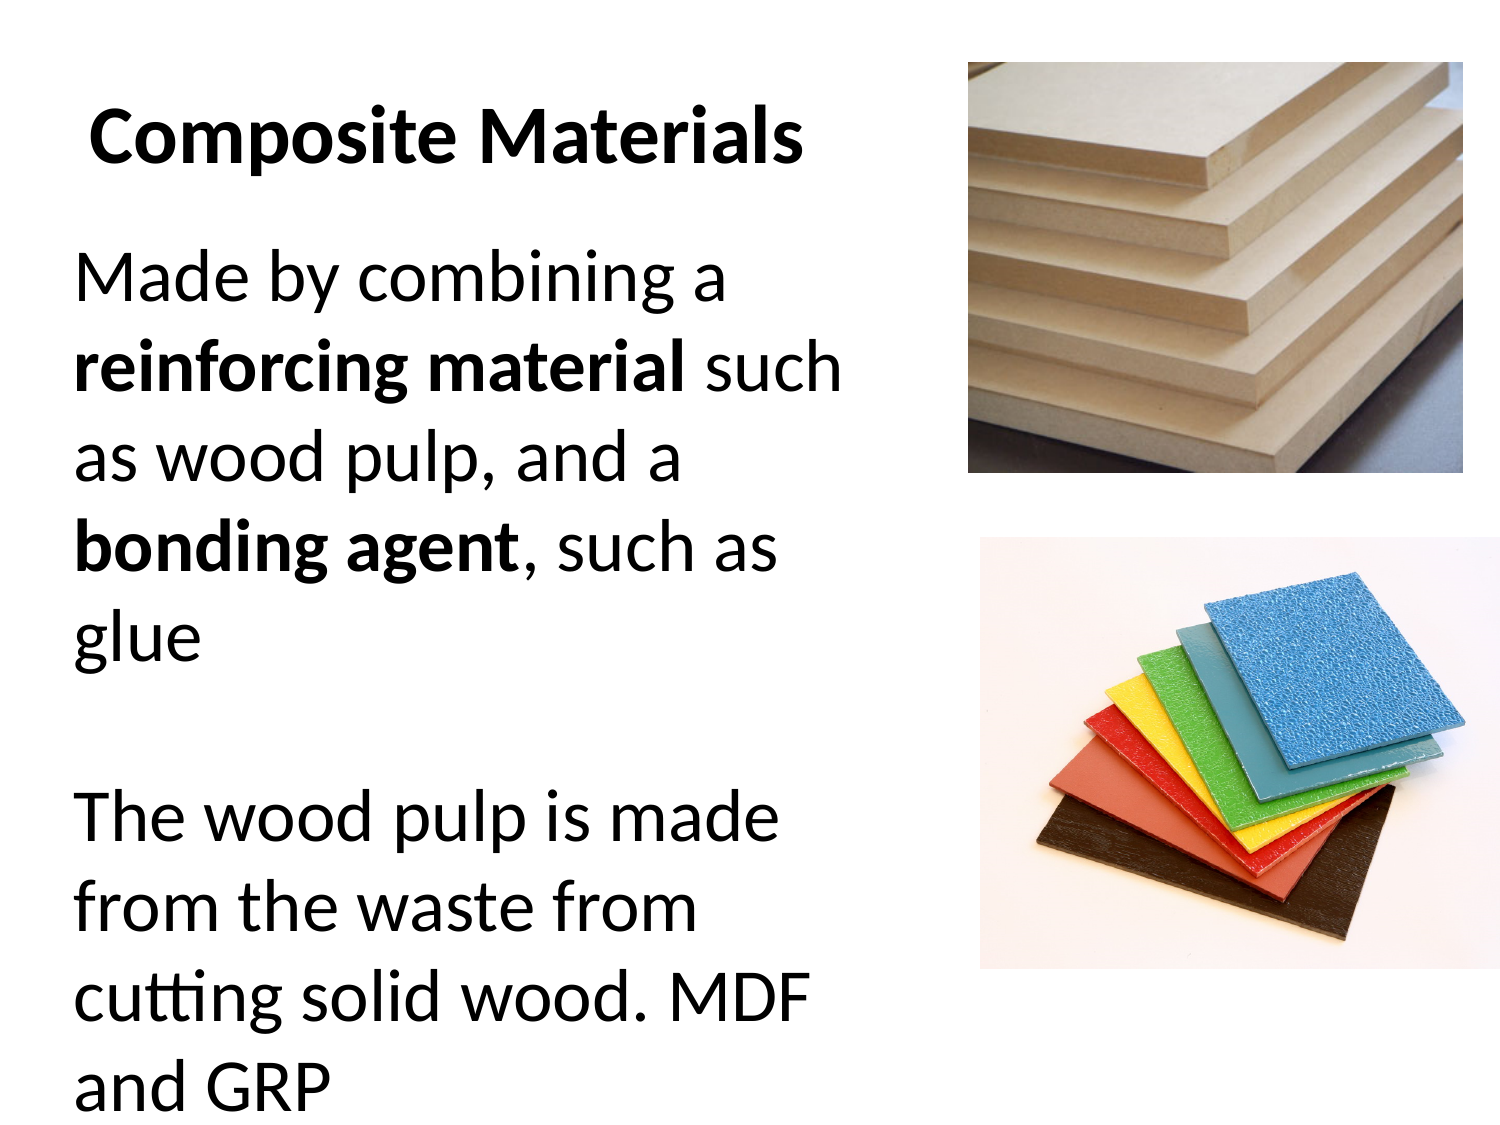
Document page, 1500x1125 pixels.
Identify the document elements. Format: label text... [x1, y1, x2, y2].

text_box Composite Materials [74, 44, 963, 188]
picture [980, 537, 1500, 969]
text_box Made by combining a reinforcing material such as wood pulp, and a bonding agent, such as glue The wood pulp is made from the waste from cutting solid wood. MDF and GRP [59, 200, 922, 1125]
picture [968, 62, 1463, 473]
